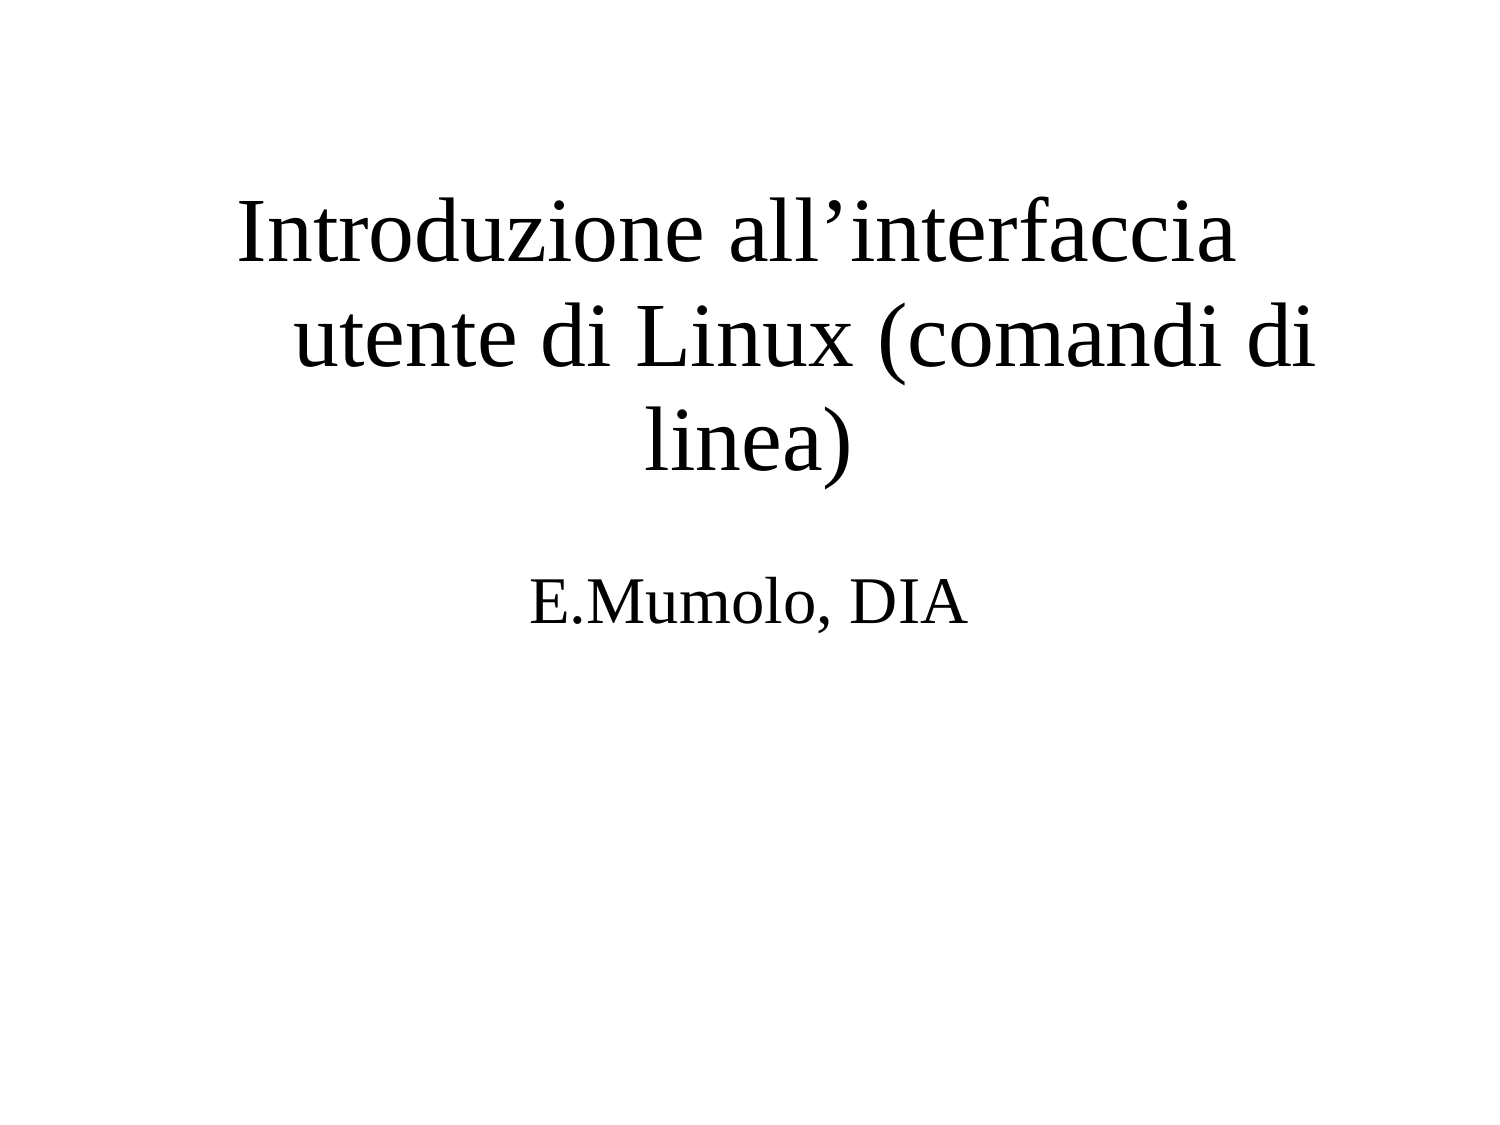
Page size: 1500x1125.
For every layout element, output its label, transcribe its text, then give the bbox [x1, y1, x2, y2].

subtitle E.Mumolo, DIA [112, 81, 1386, 1121]
